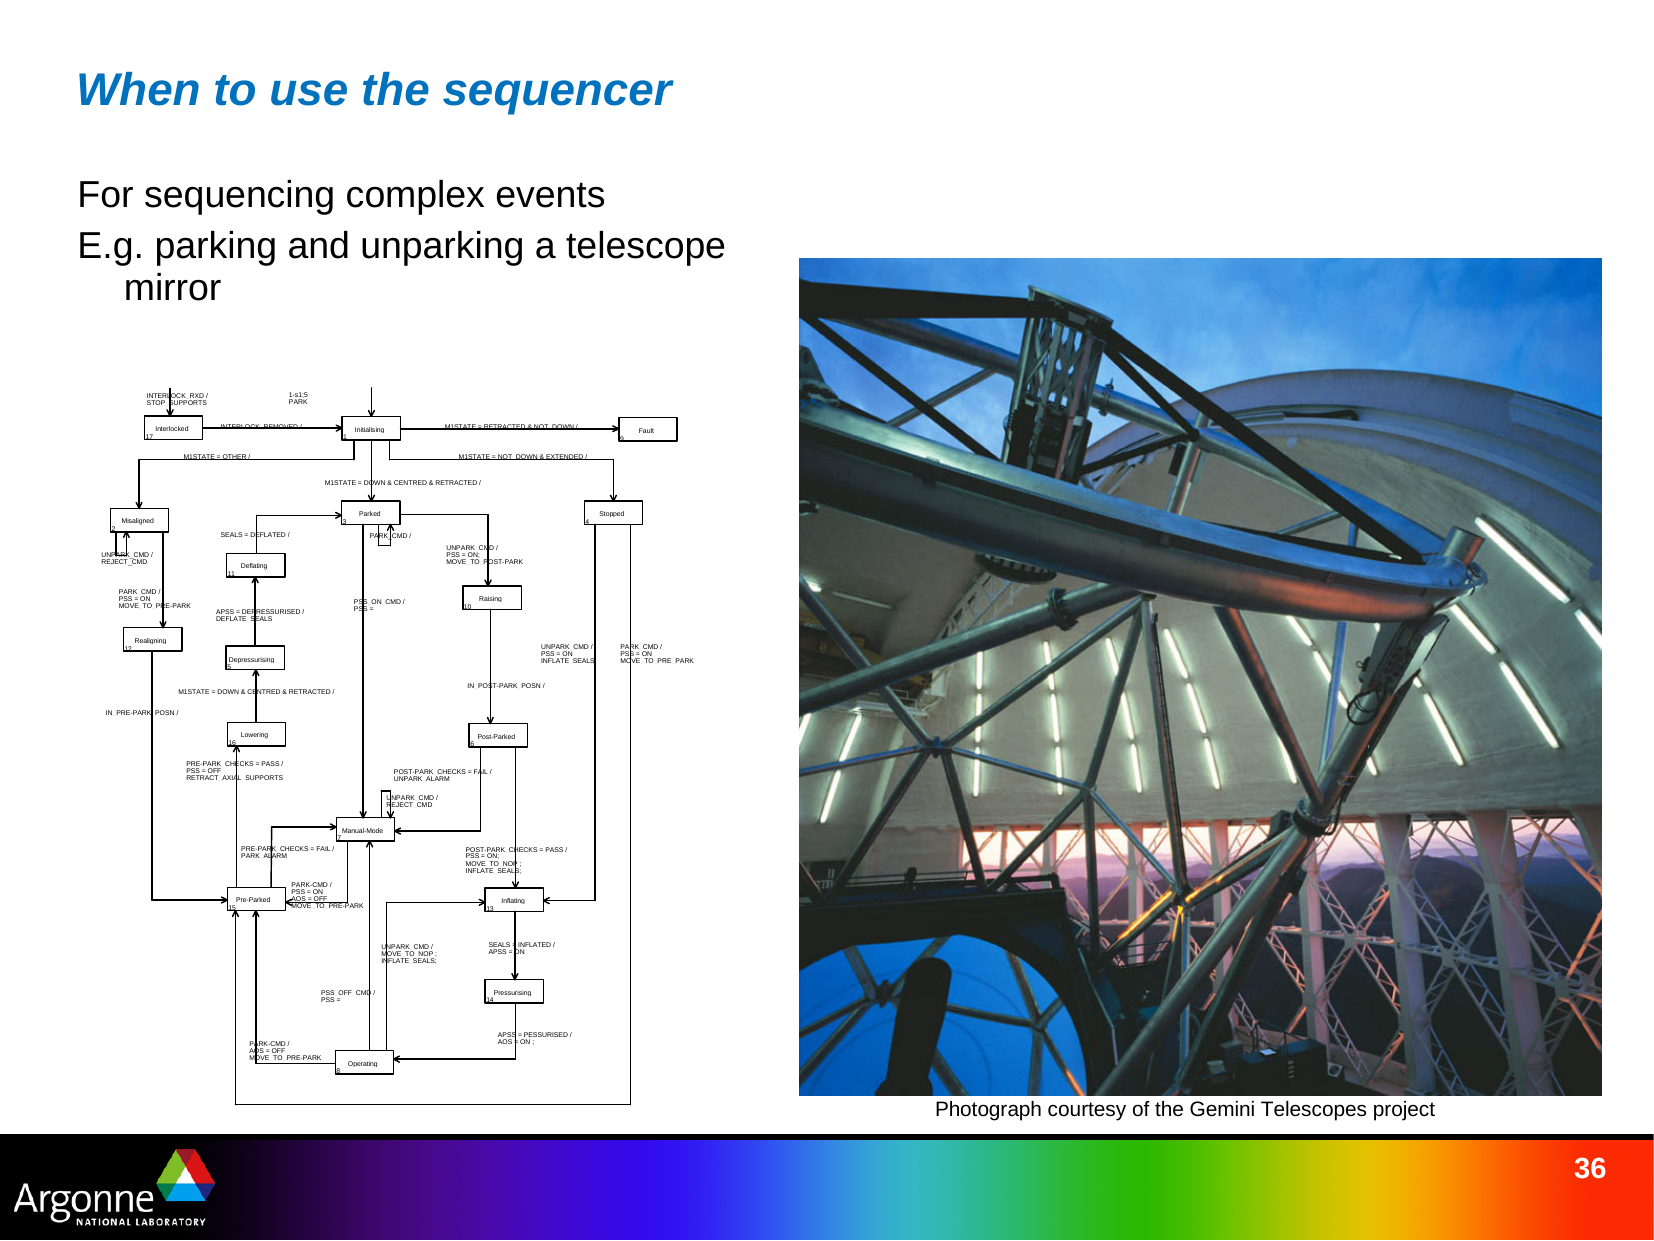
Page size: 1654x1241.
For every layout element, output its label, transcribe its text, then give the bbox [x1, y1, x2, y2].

list For sequencing complex events E.g. parking and unparking a telescope mirror [62, 165, 790, 378]
chart [82, 378, 718, 1130]
picture [0, 1134, 1654, 1240]
title When to use the sequencer [61, 45, 1500, 123]
text_box Photograph courtesy of the Gemini Telescopes project [864, 1089, 1507, 1129]
picture [799, 258, 1602, 1096]
